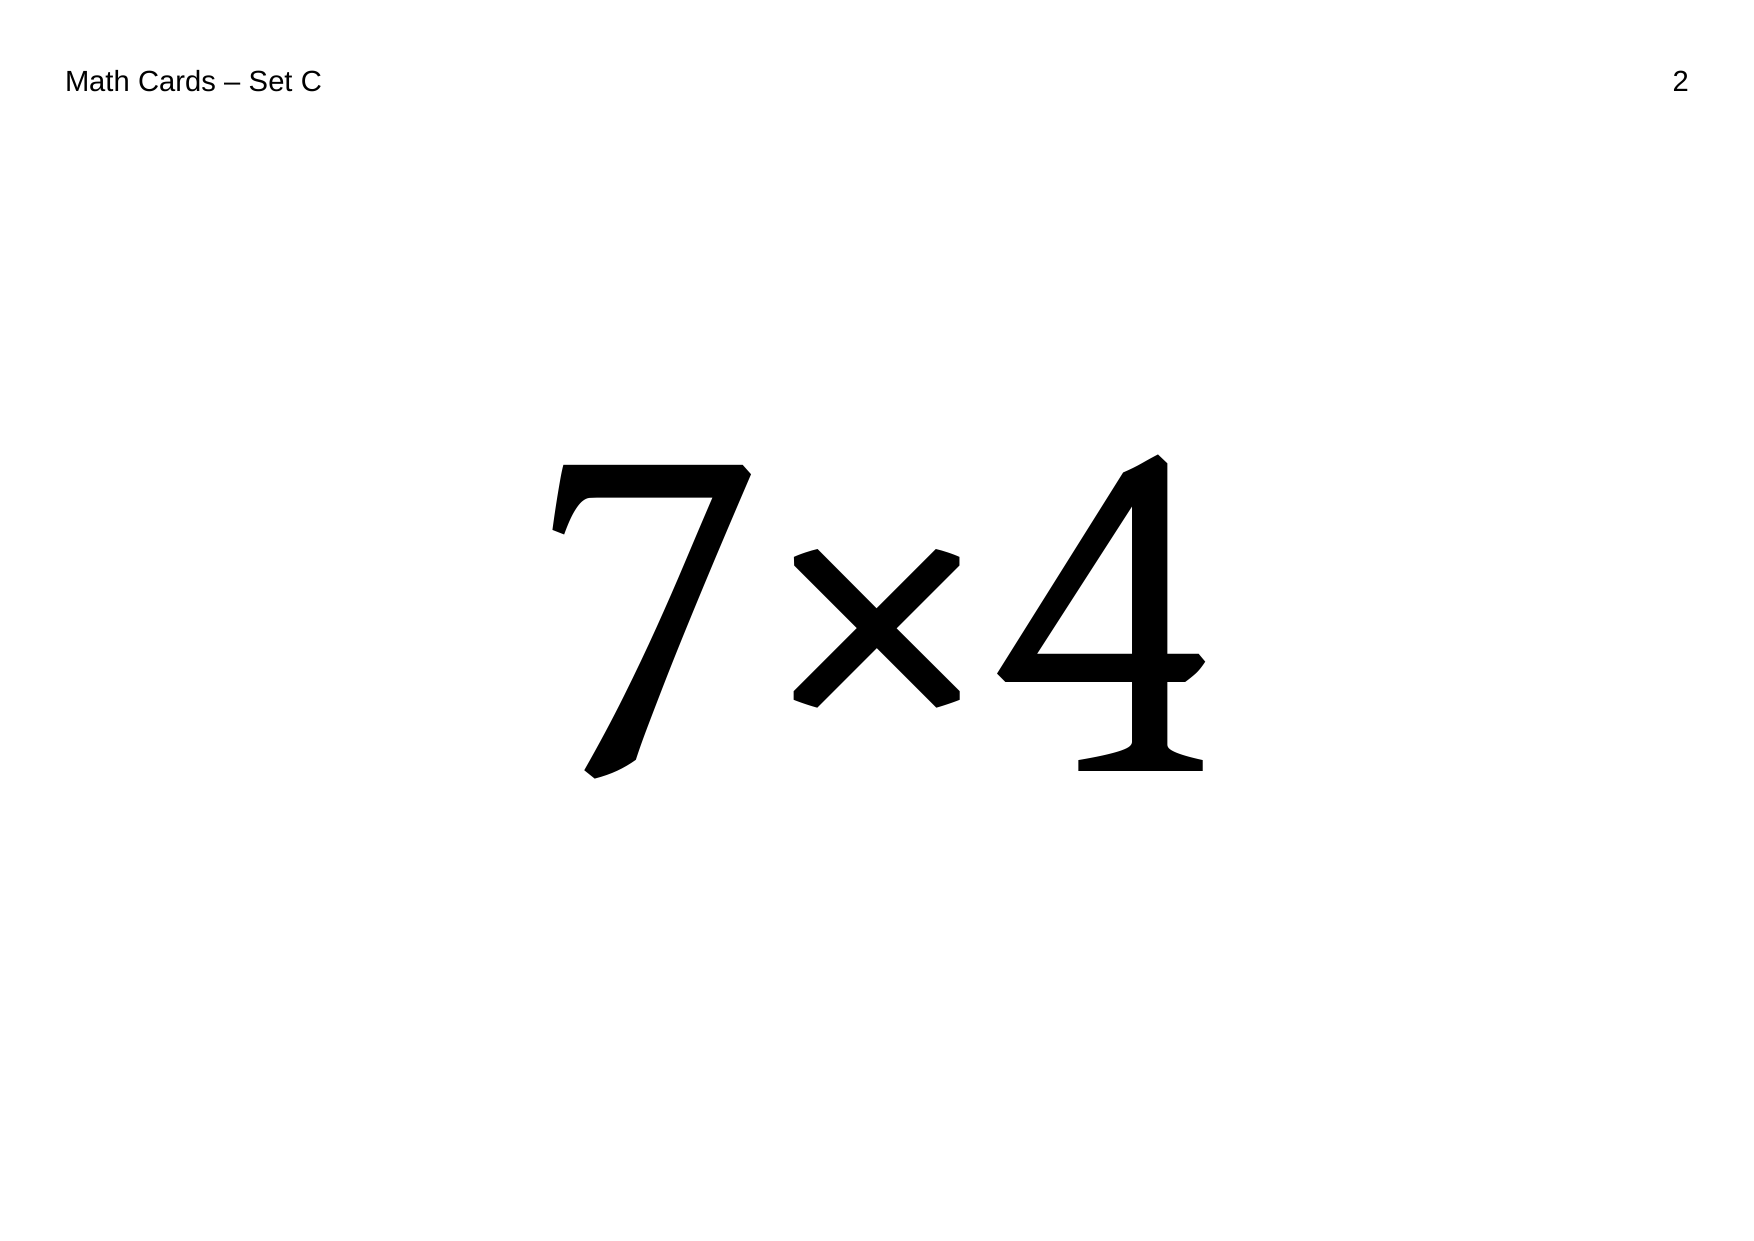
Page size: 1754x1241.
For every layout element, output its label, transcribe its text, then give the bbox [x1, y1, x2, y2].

text_box 7×4 [520, 318, 1235, 922]
text_box 2 [1666, 59, 1695, 104]
text_box Math Cards – Set C [59, 59, 329, 104]
